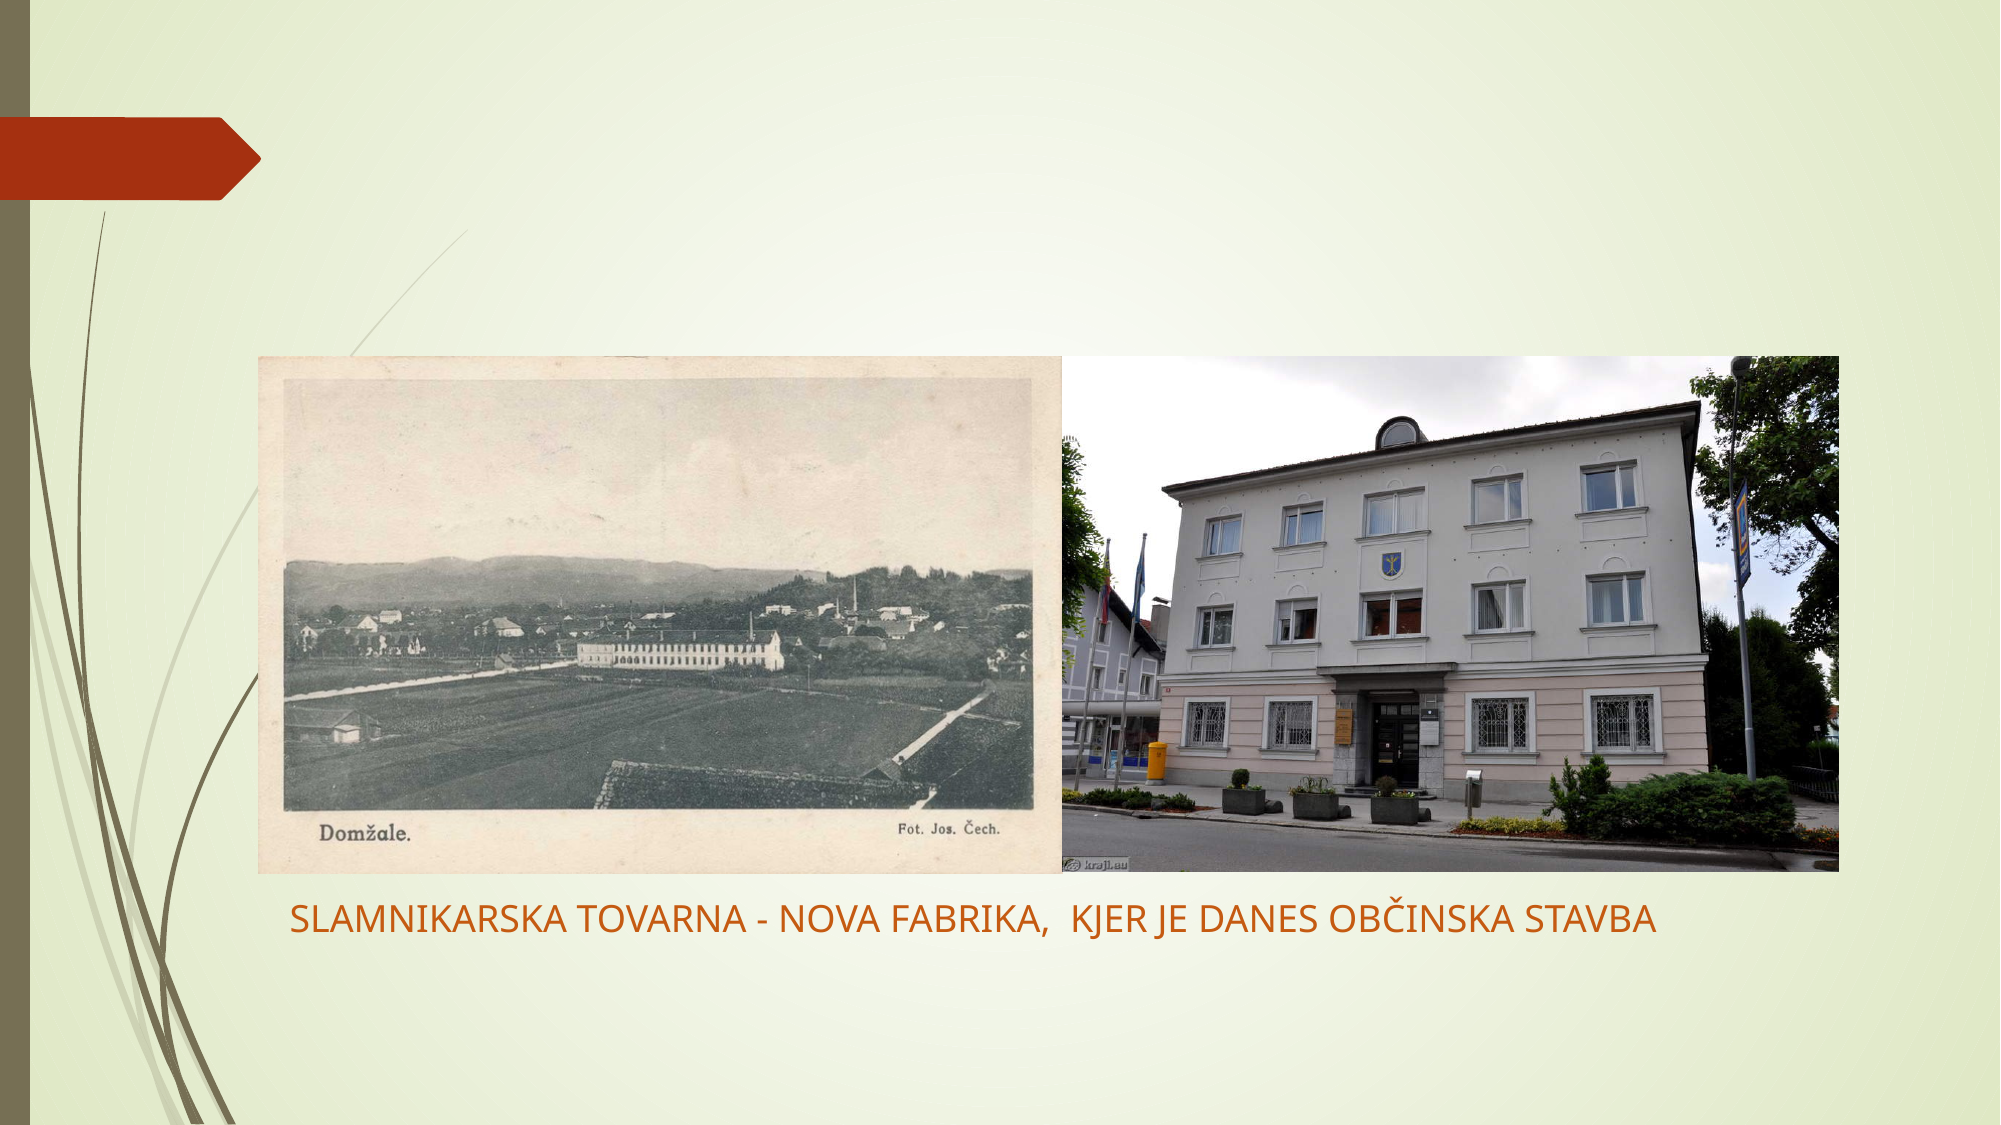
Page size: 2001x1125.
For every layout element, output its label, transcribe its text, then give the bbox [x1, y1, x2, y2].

text_box SLAMNIKARSKA TOVARNA - NOVA FABRIKA, KJER JE DANES OBČINSKA STAVBA [274, 887, 1839, 948]
picture [258, 356, 1839, 874]
